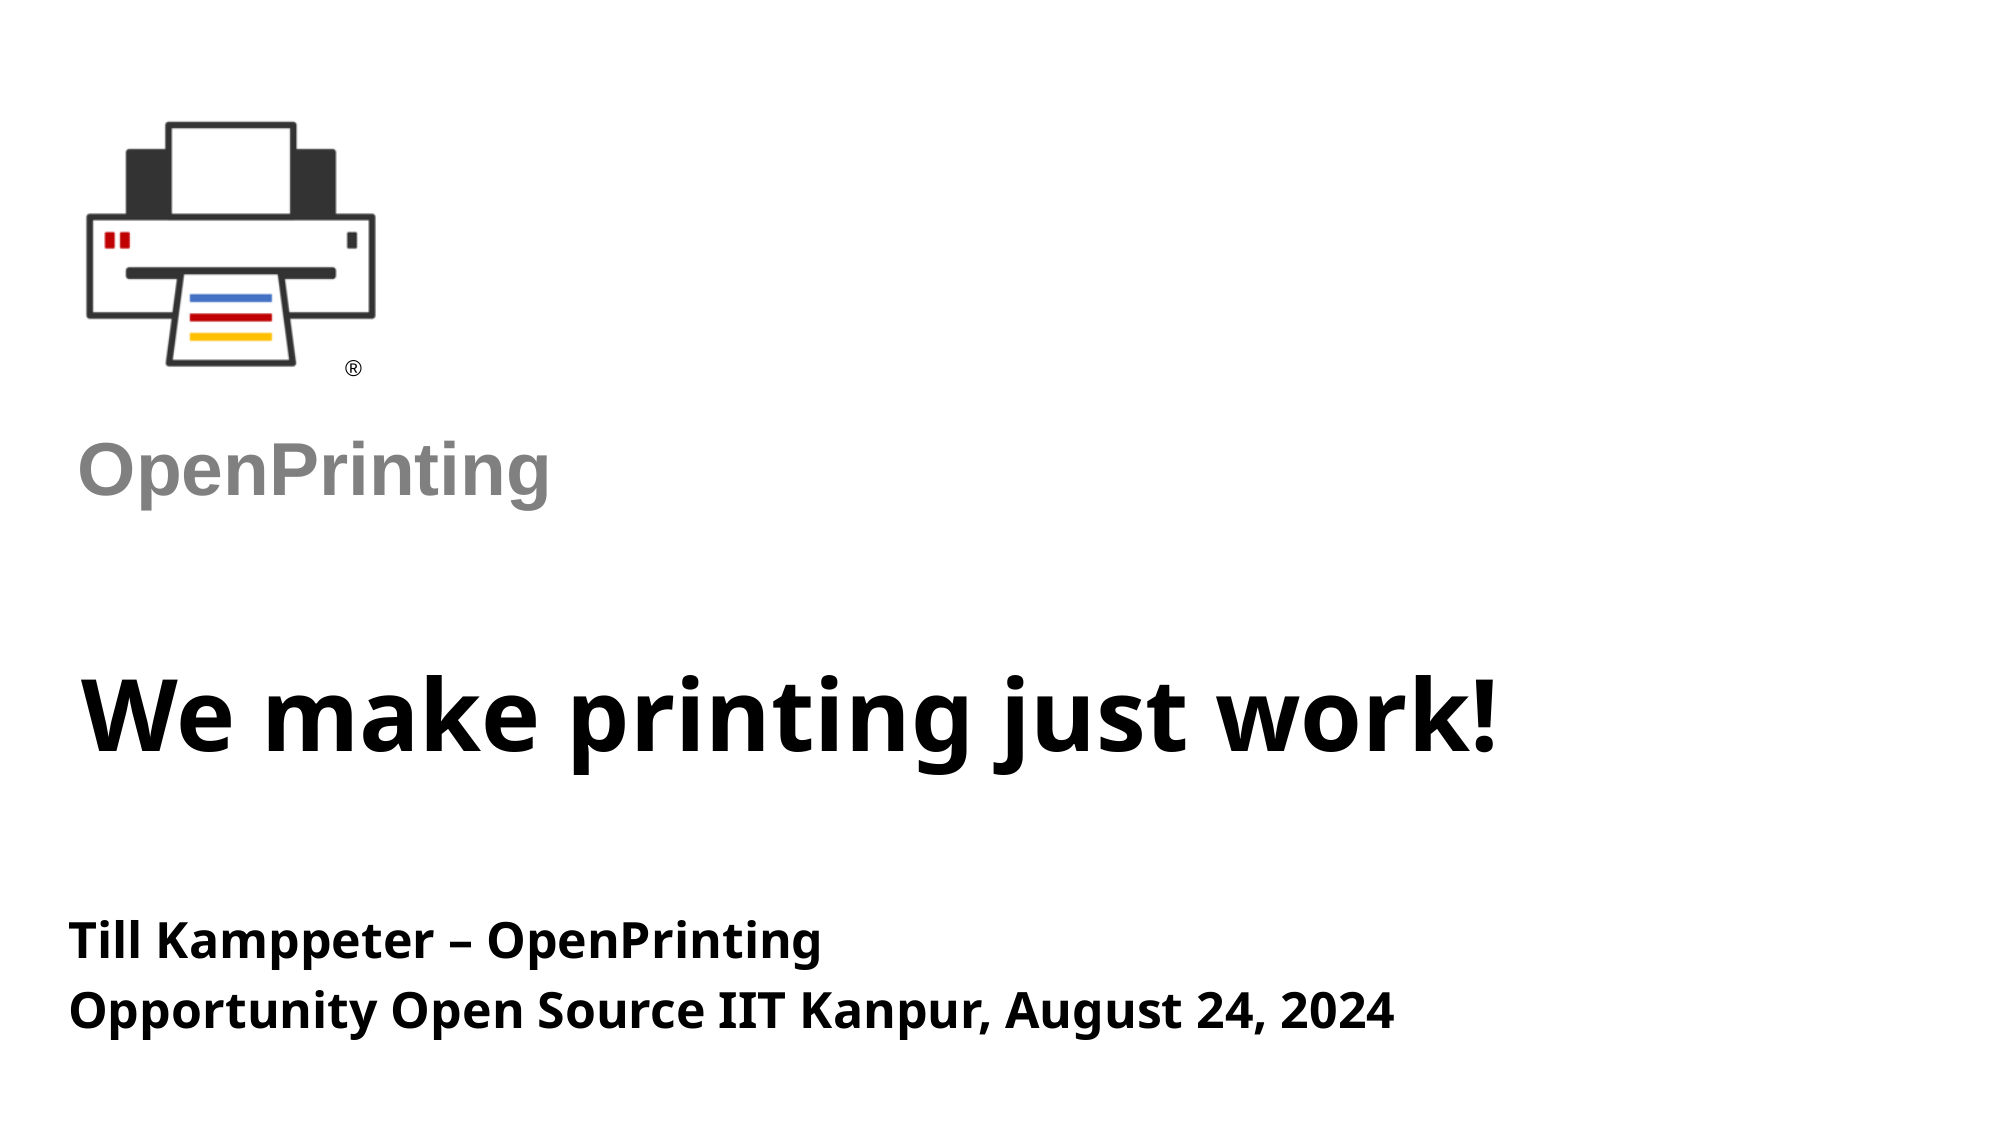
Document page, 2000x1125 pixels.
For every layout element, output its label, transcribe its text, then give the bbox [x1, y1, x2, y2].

picture [75, 110, 388, 379]
list Till Kamppeter – OpenPrinting Opportunity Open Source IIT Kanpur, August 24, 2024 [60, 900, 1726, 1063]
title We make printing just work! [75, 522, 1936, 781]
